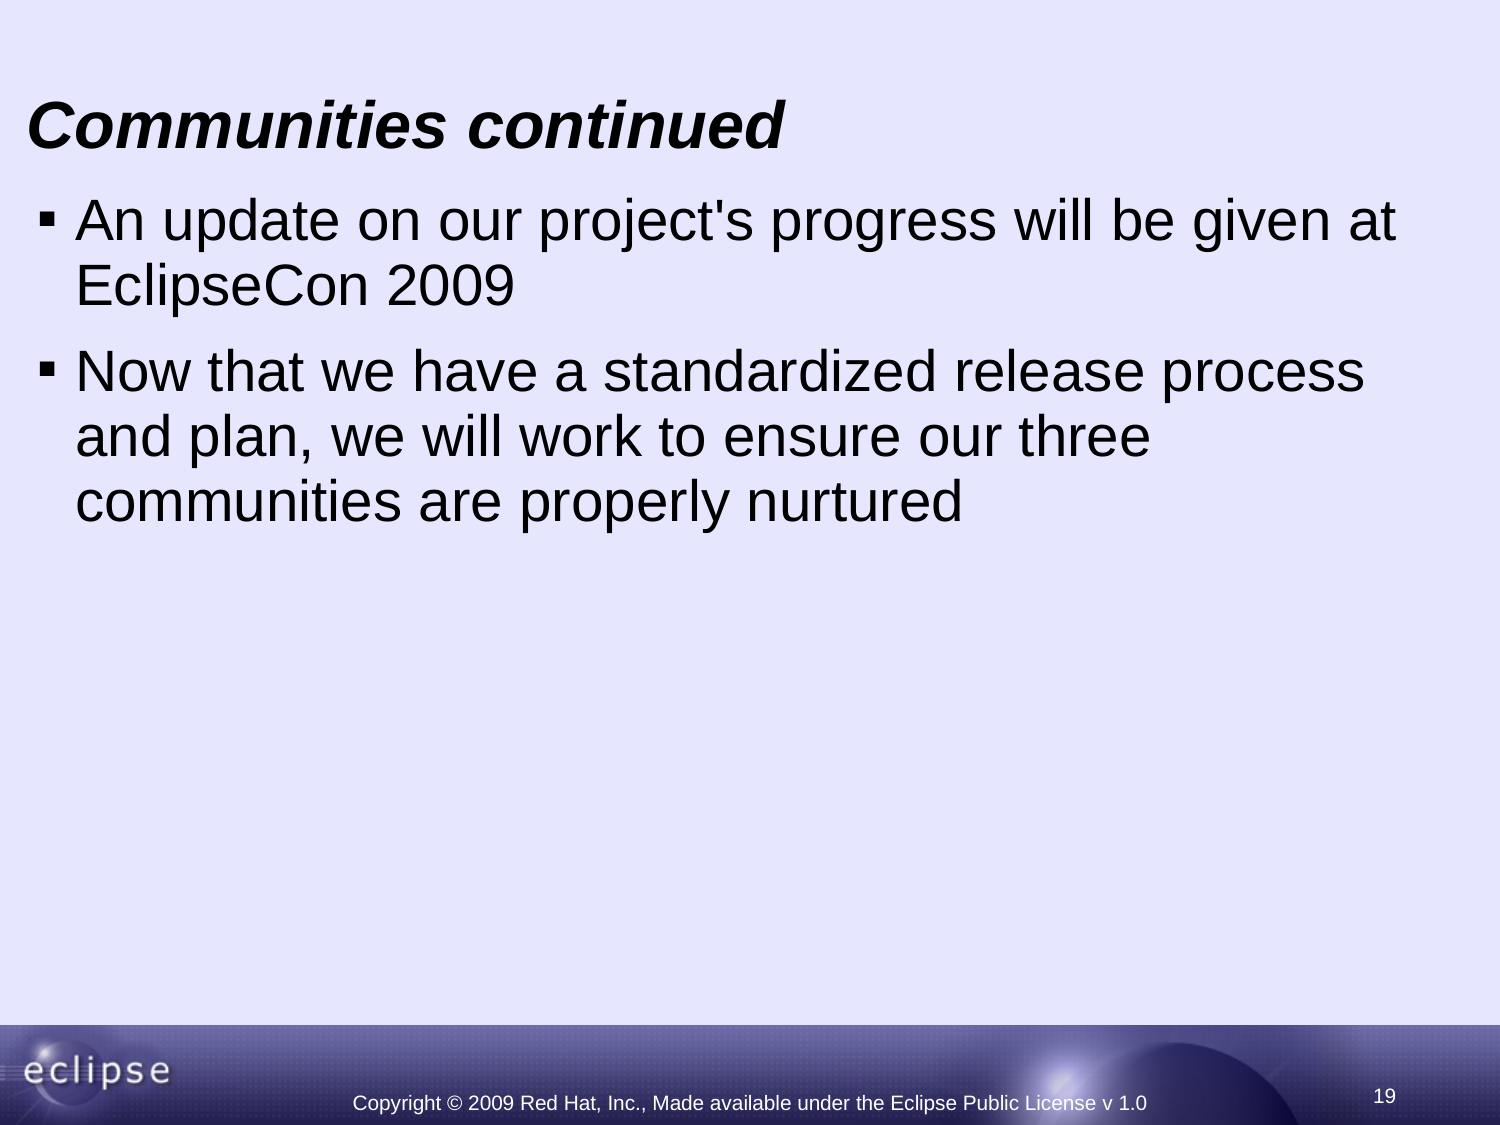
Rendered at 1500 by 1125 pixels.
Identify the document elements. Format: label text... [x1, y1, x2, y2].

list An update on our project's progress will be given at EclipseCon 2009 Now that we have a standardized release process and plan, we will work to ensure our three communities are properly nurtured [37, 187, 1463, 1006]
picture [0, 1025, 1500, 1125]
title Communities continued [26, 84, 1474, 172]
